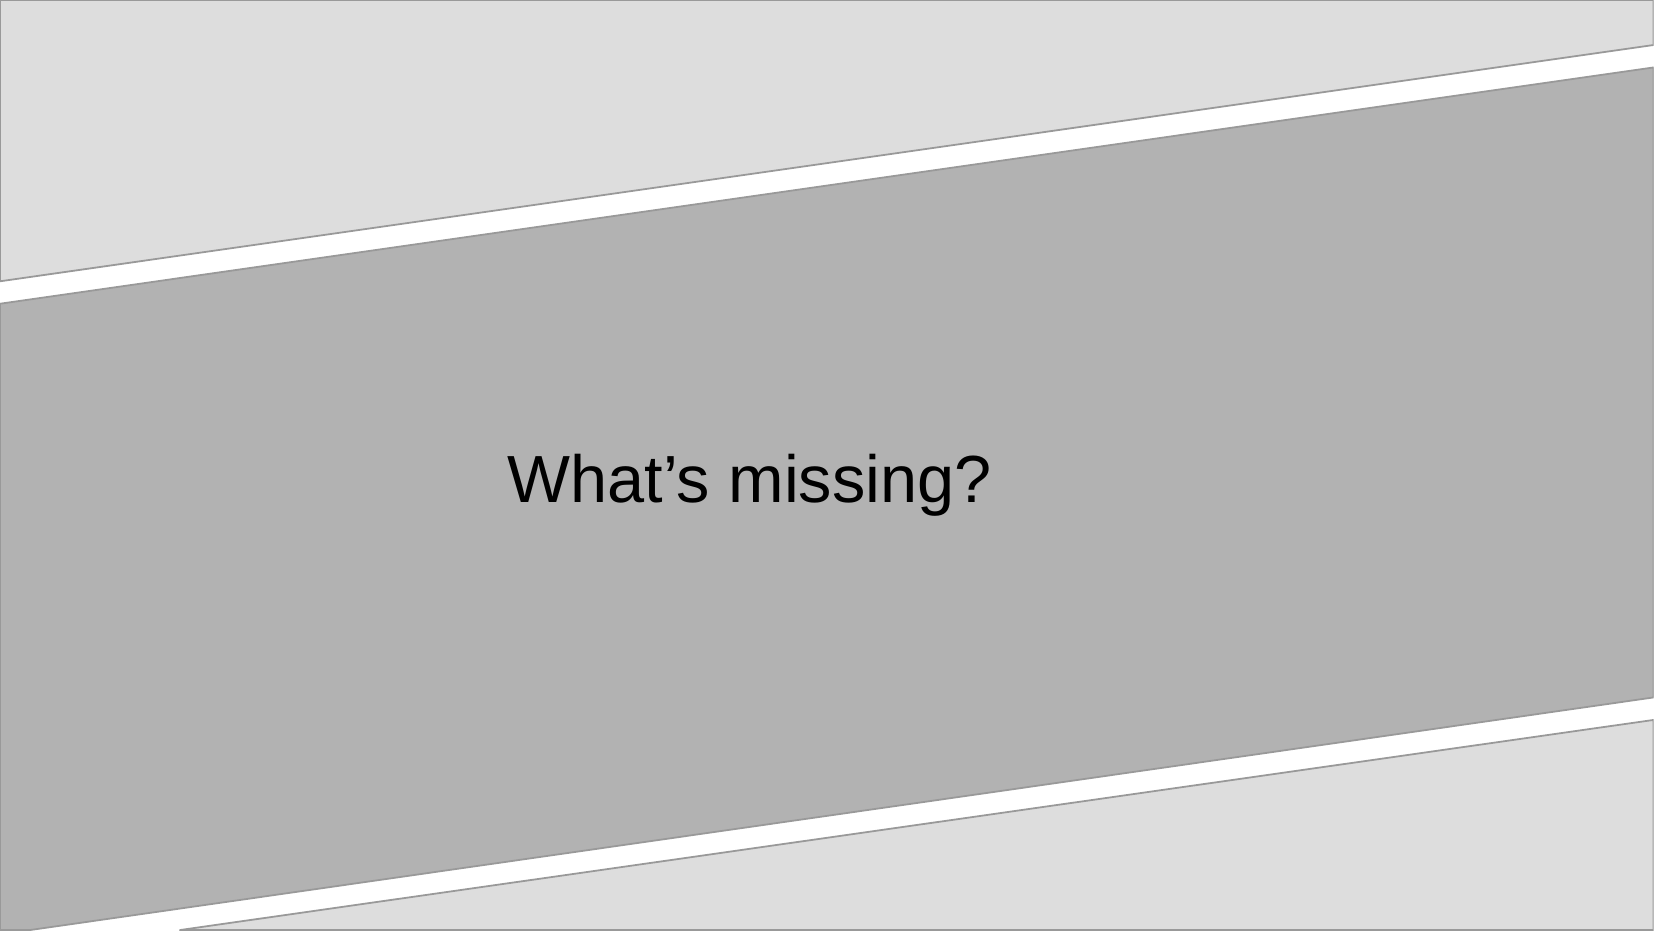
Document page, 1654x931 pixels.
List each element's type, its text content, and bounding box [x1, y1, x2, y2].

subtitle What’s missing? [11, 116, 1489, 843]
